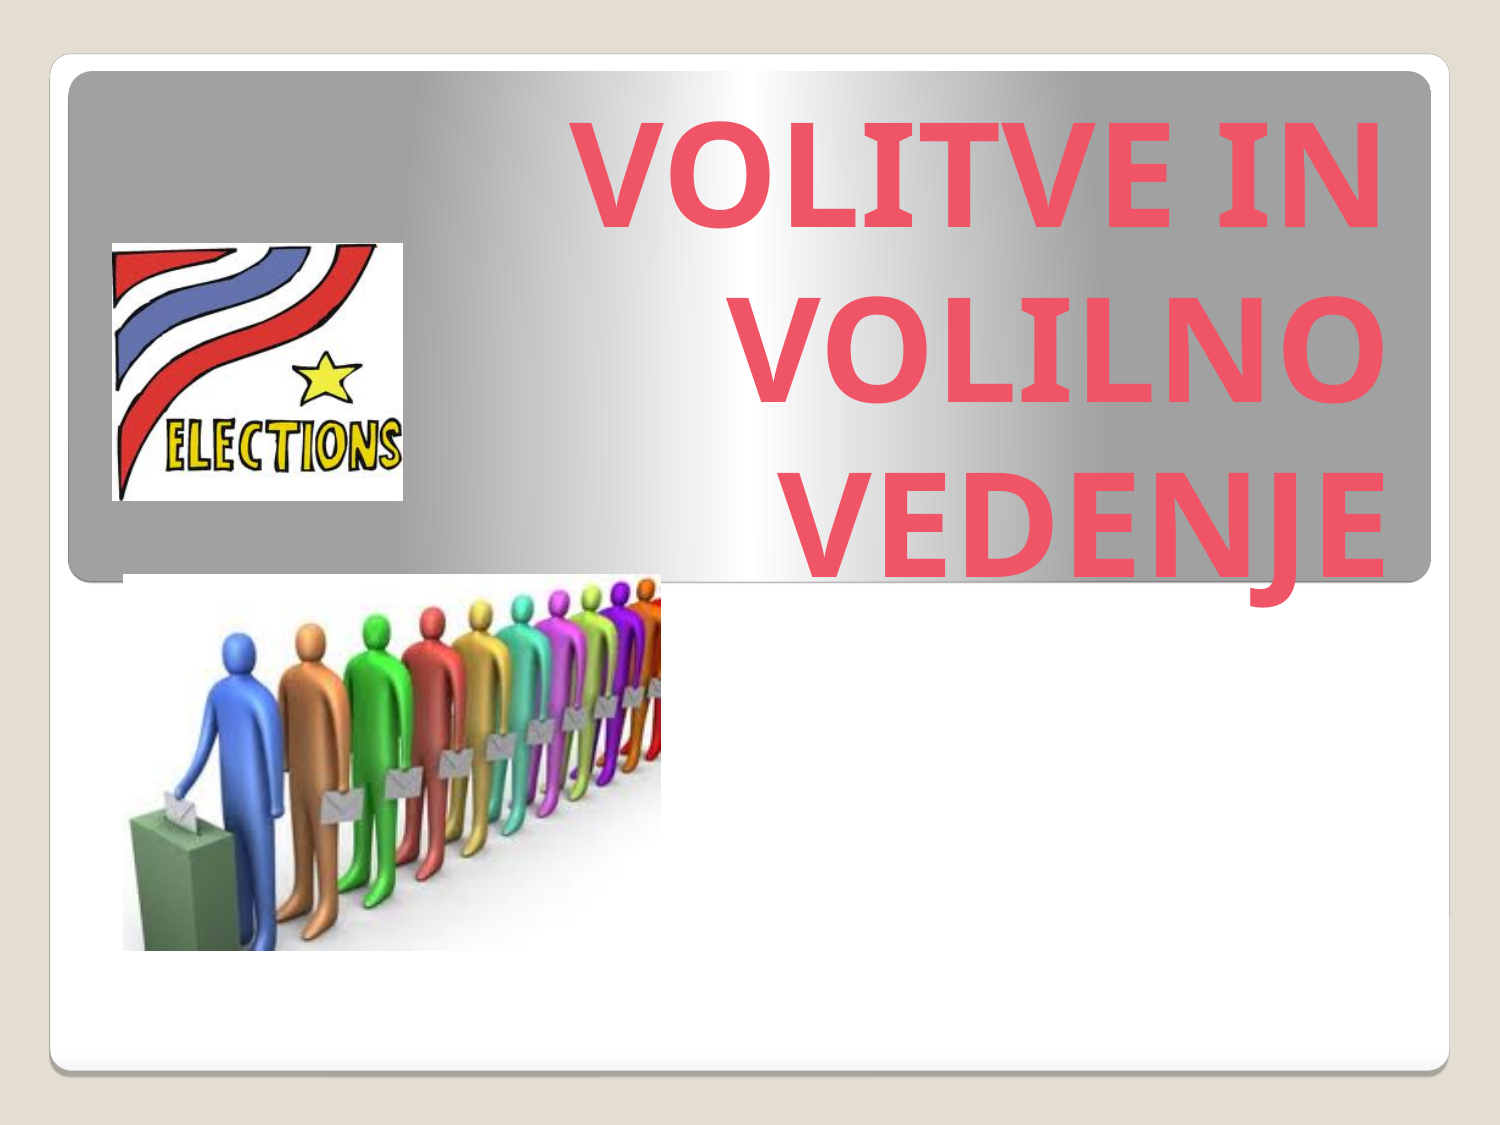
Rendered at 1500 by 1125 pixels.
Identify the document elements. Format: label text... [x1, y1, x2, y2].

picture [112, 243, 403, 501]
title VOLITVE IN VOLILNO VEDENJE [123, 314, 1399, 615]
picture [123, 574, 661, 951]
